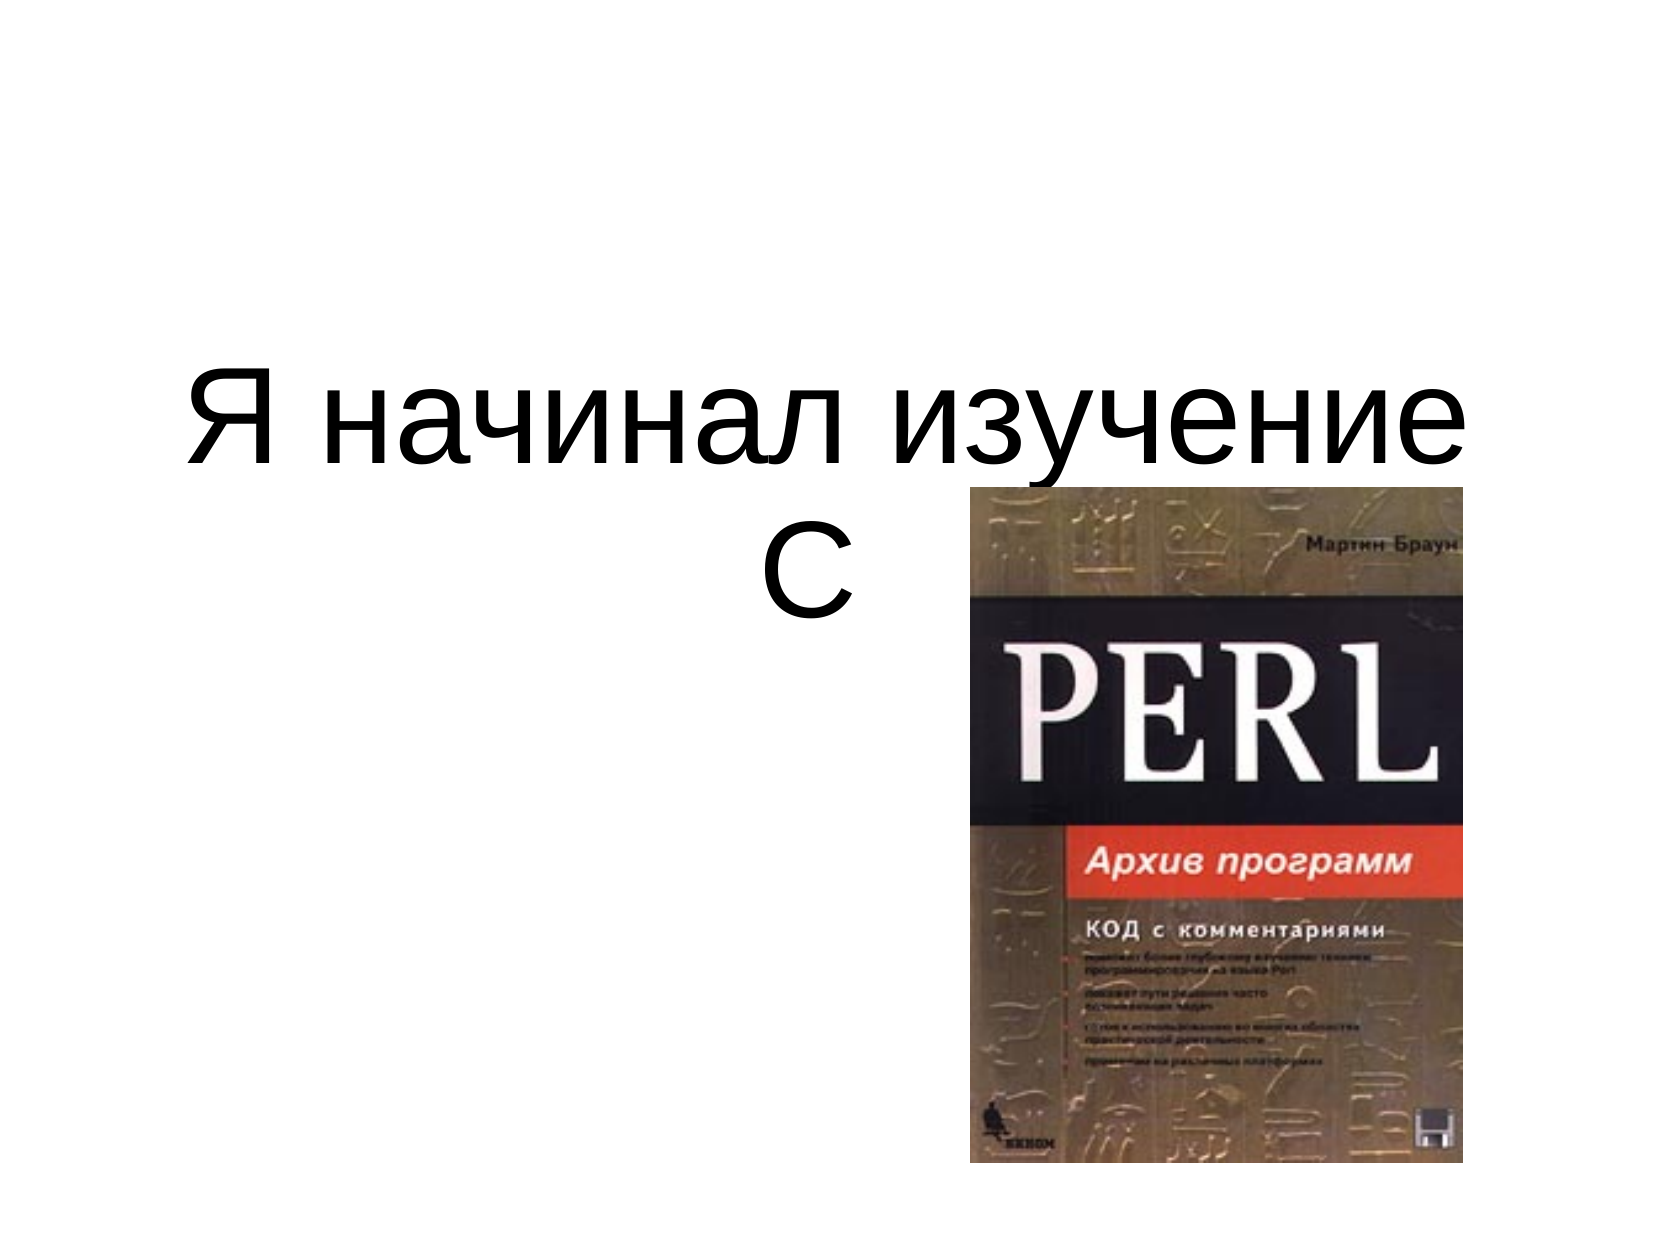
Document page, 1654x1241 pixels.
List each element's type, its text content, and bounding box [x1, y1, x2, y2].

subtitle Я начинал изучение С [82, 37, 1571, 1102]
picture [970, 487, 1463, 1163]
